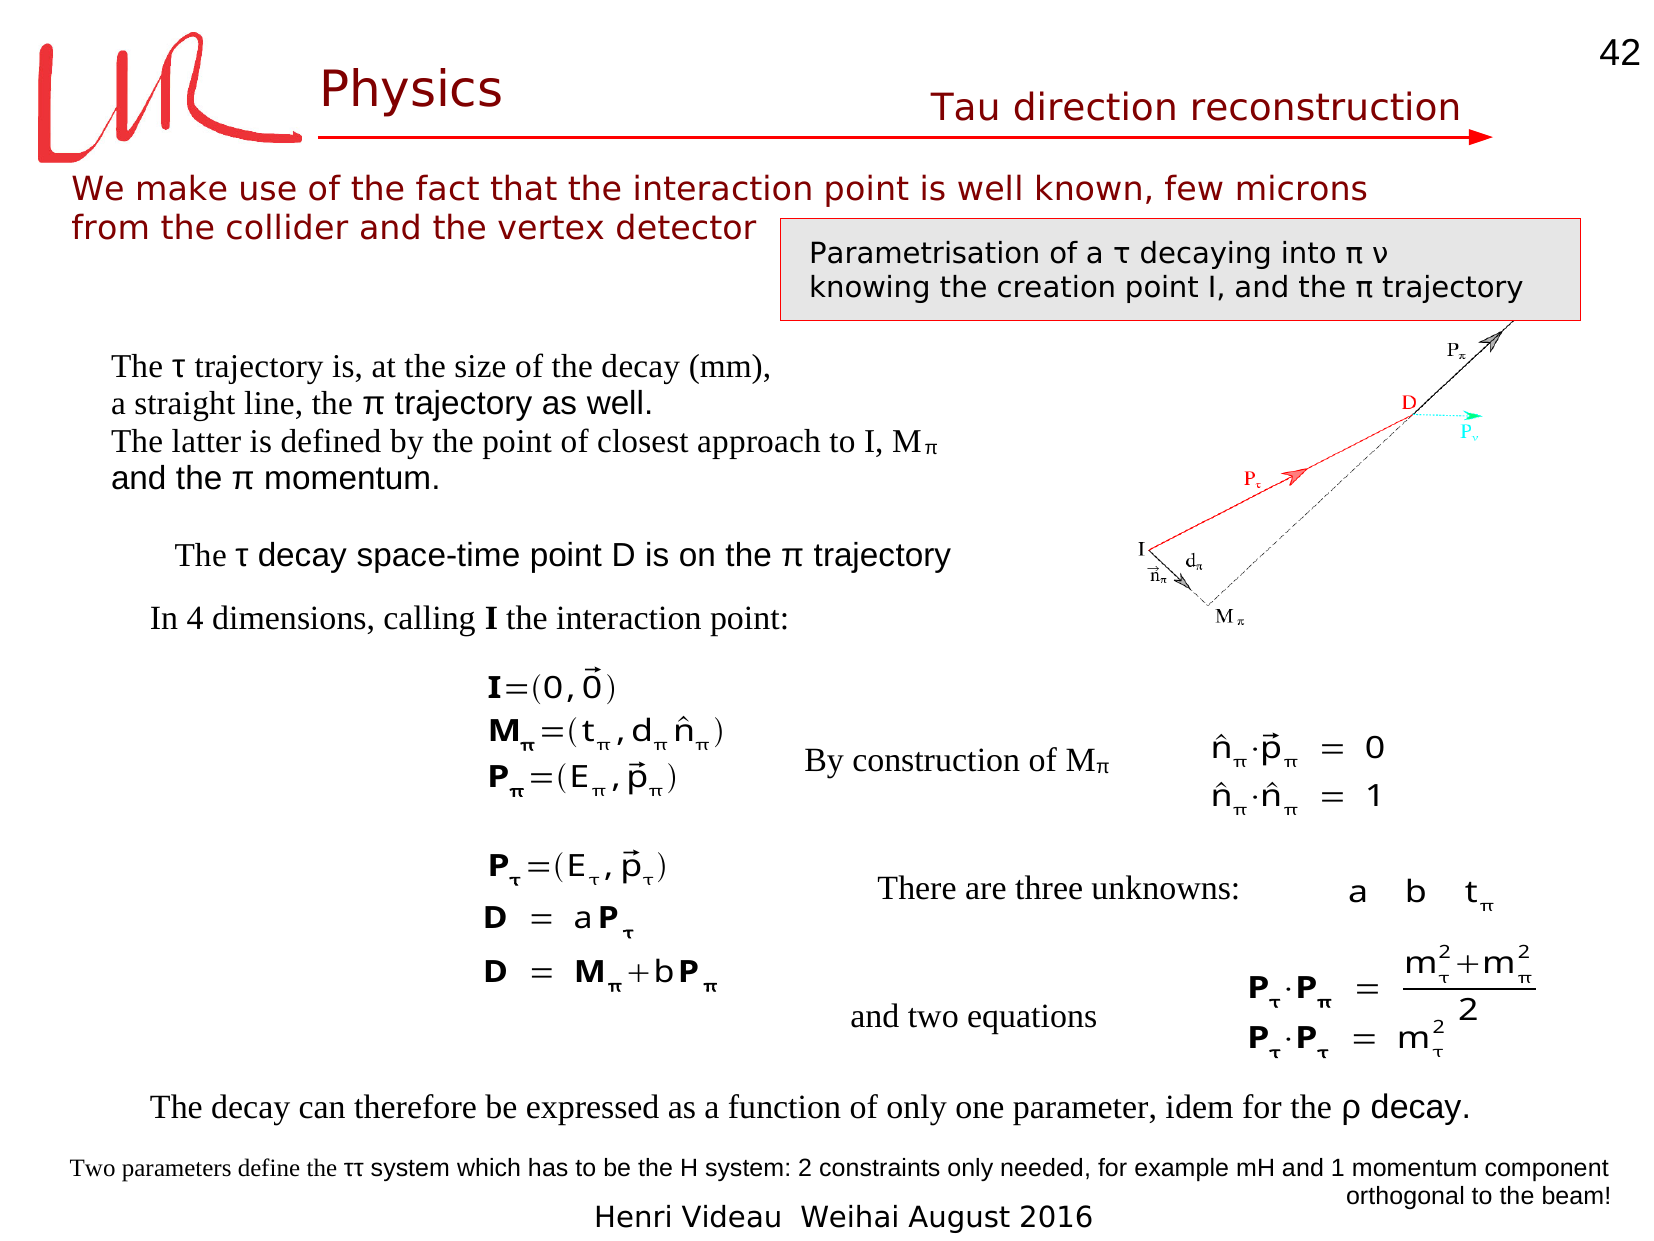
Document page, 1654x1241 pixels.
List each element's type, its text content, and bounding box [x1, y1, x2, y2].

chart [481, 848, 674, 890]
chart [477, 900, 642, 943]
text_box The τ trajectory is, at the size of the decay (mm), a straight line, the π trajectory as well. The latter is defined by the point of closest approach to I, Mπ and the π momentum. [111, 346, 1057, 523]
text_box and two equations [850, 997, 1174, 1051]
text_box [780, 218, 1581, 321]
chart [481, 713, 730, 755]
text_box The decay can therefore be expressed as a function of only one parameter, idem for the ρ decay. [149, 1087, 1493, 1141]
text_box Parametrisation of a τ decaying into π ν knowing the creation point I, and the π trajectory [809, 236, 1587, 313]
chart [1240, 942, 1543, 1062]
text_box Tau direction reconstruction [930, 84, 1454, 130]
chart [1342, 874, 1502, 917]
chart [1204, 778, 1394, 820]
picture [38, 32, 302, 163]
text_box We make use of the fact that the interaction point is well known, few microns from the collider and the vertex detector [71, 169, 1380, 248]
picture [1059, 321, 1518, 716]
text_box In 4 dimensions, calling I the interaction point: [149, 599, 924, 653]
chart [1204, 730, 1394, 772]
chart [481, 665, 624, 707]
text_box By construction of Mπ [804, 740, 1178, 805]
text_box Two parameters define the ττ system which has to be the H system: 2 constraints only needed, for example mH and 1 momentum component orthogonal to the beam! [53, 1144, 1654, 1221]
text_box There are three unknowns: [877, 868, 1350, 922]
text_box The τ decay space-time point D is on the π trajectory [174, 536, 1035, 589]
chart [481, 759, 684, 801]
chart [477, 954, 727, 996]
